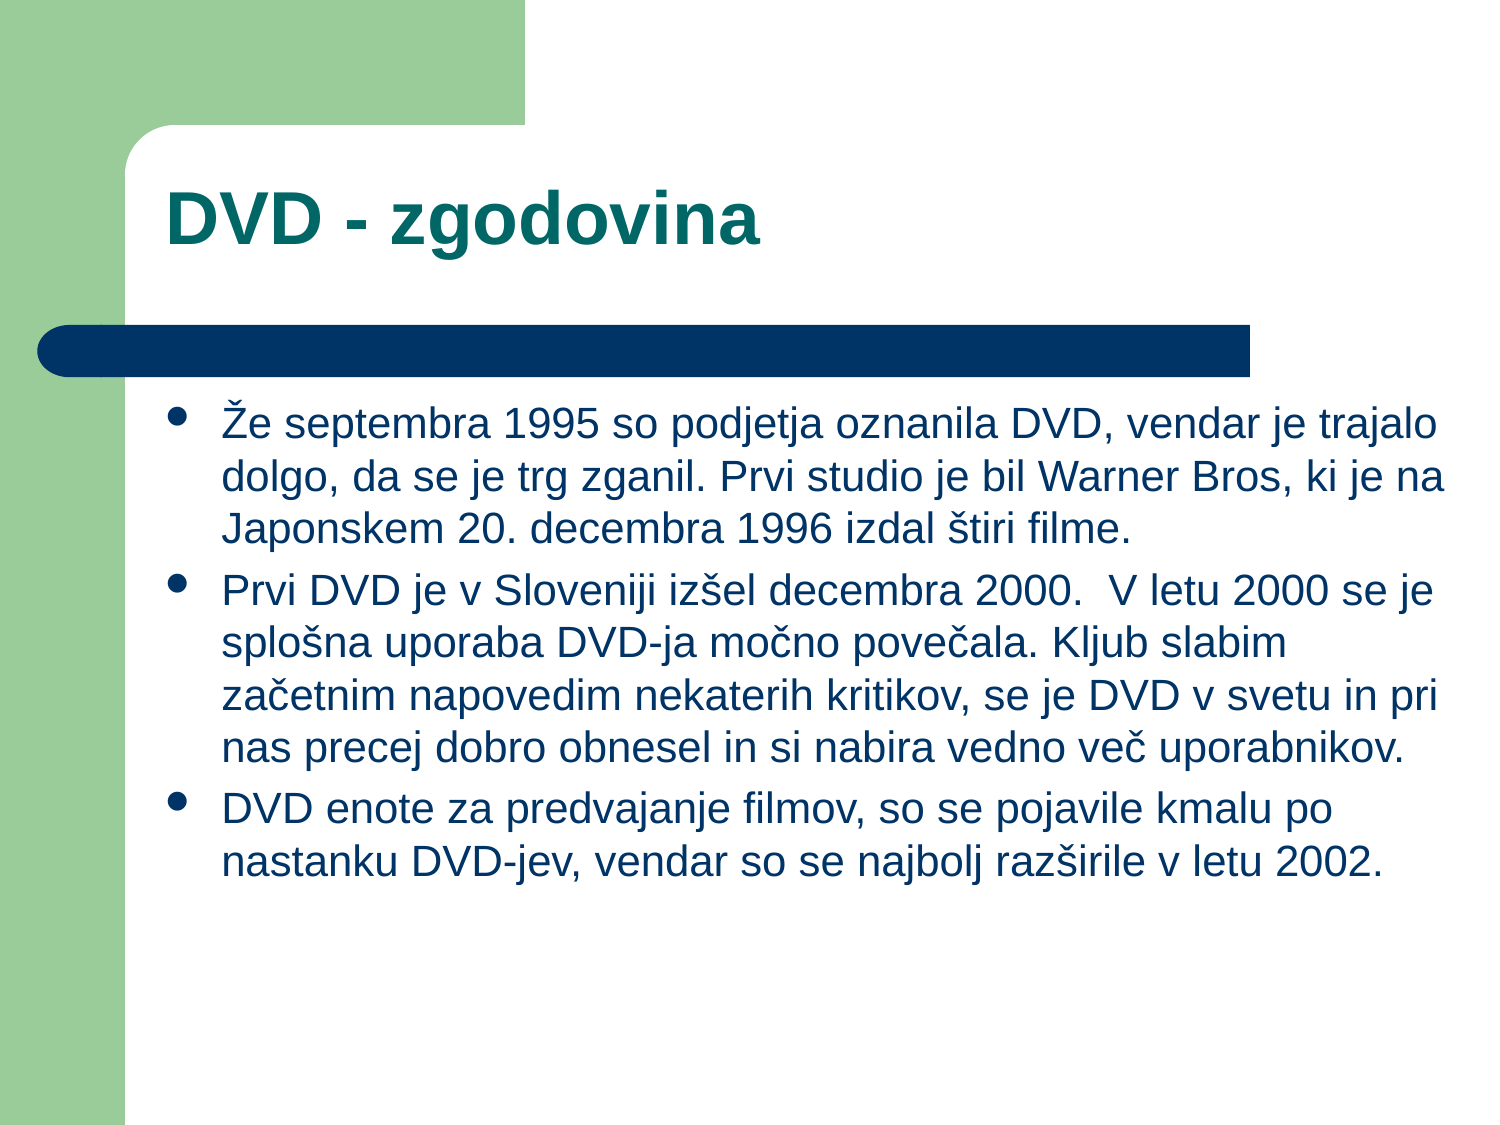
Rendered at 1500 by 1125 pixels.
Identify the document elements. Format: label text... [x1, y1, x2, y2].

title DVD - zgodovina [150, 169, 1463, 269]
list Že septembra 1995 so podjetja oznanila DVD, vendar je trajalo dolgo, da se je trg zganil. Prvi studio je bil Warner Bros, ki je na Japonskem 20. decembra 1996 izdal štiri filme. Prvi DVD je v Sloveniji izšel decembra 2000. V letu 2000 se je splošna uporaba DVD-ja močno povečala. Kljub slabim začetnim napovedim nekaterih kritikov, se je DVD v svetu in pri nas precej dobro obnesel in si nabira vedno več uporabnikov. DVD enote za predvajanje filmov, so se pojavile kmalu po nastanku DVD-jev, vendar so se najbolj razširile v letu 2002. [150, 387, 1463, 1000]
